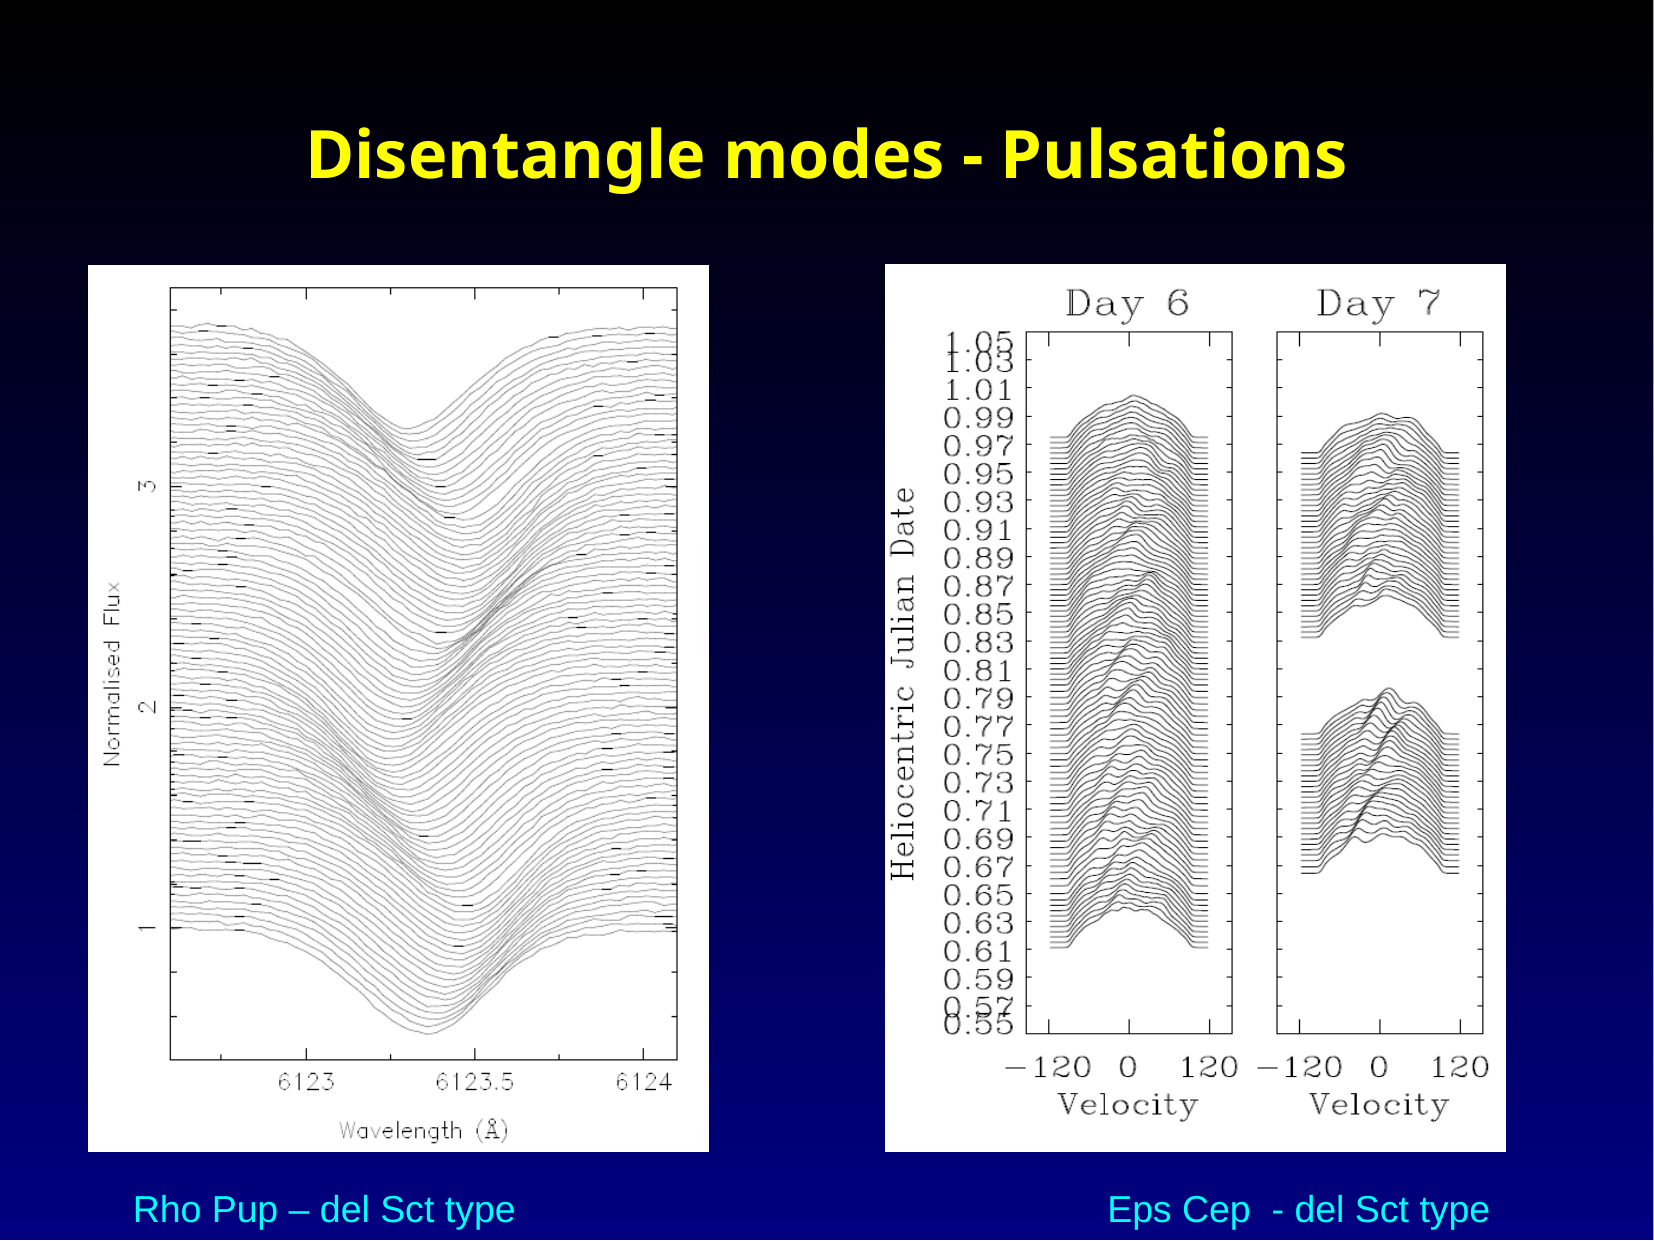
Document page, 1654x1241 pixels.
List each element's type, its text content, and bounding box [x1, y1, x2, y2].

text_box Rho Pup – del Sct type [118, 1181, 650, 1238]
text_box Eps Cep - del Sct type [1092, 1181, 1595, 1238]
picture [885, 264, 1506, 1152]
picture [88, 265, 709, 1152]
title Disentangle modes - Pulsations [82, 49, 1571, 257]
